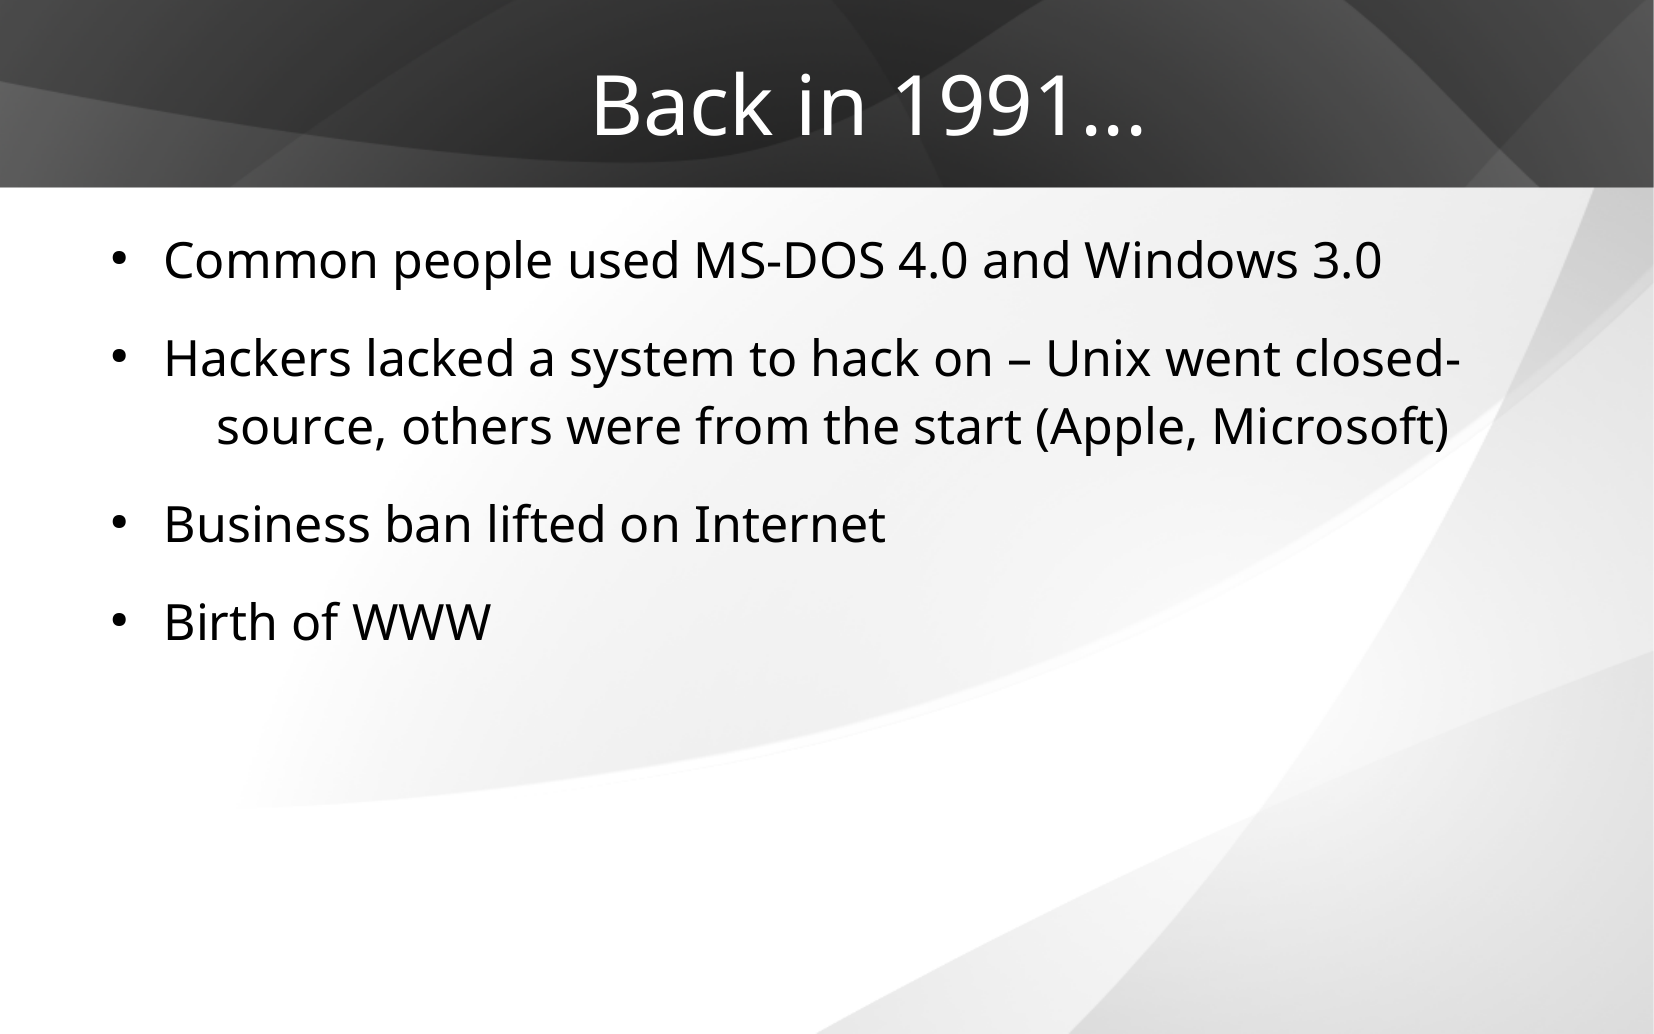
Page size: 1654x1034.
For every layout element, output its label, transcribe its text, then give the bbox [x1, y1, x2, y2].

picture [0, 0, 1654, 1034]
list Common people used MS-DOS 4.0 and Windows 3.0 Hackers lacked a system to hack on – Unix went closed-source, others were from the start (Apple, Microsoft) Business ban lifted on Internet Birth of WWW [75, 225, 1613, 1013]
title Back in 1991... [124, 0, 1613, 208]
